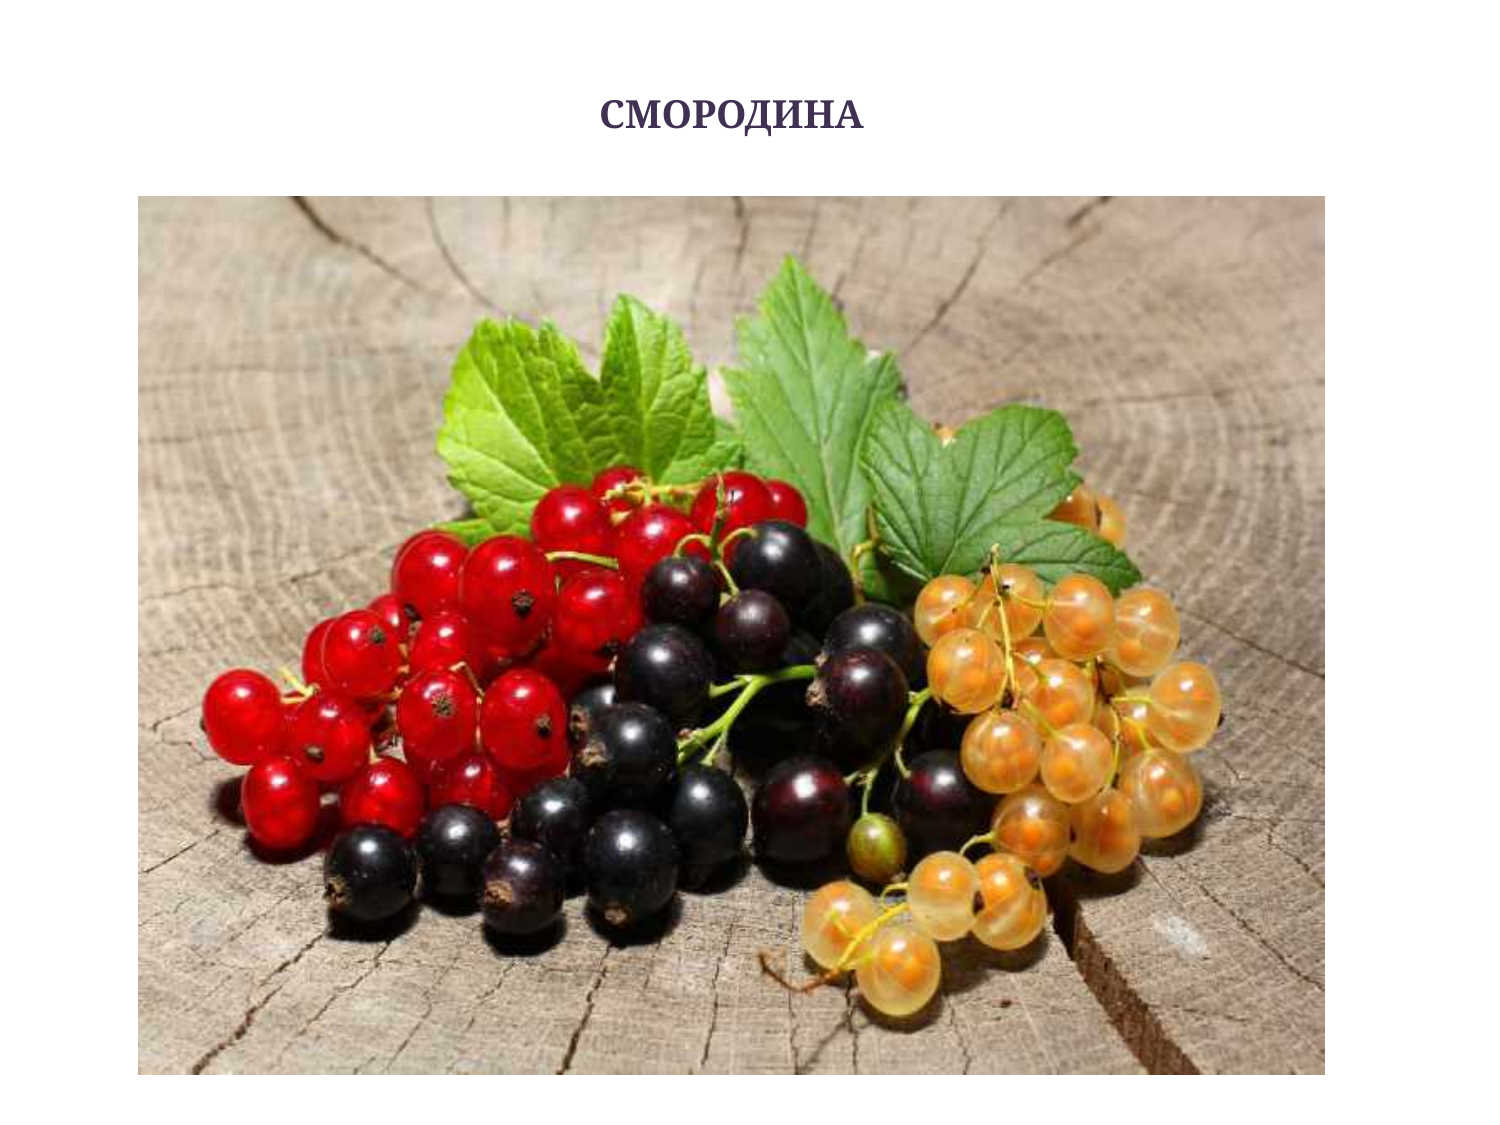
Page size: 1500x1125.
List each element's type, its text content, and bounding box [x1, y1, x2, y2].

picture [138, 196, 1325, 1075]
text_box СМОРОДИНА [53, 54, 1410, 150]
